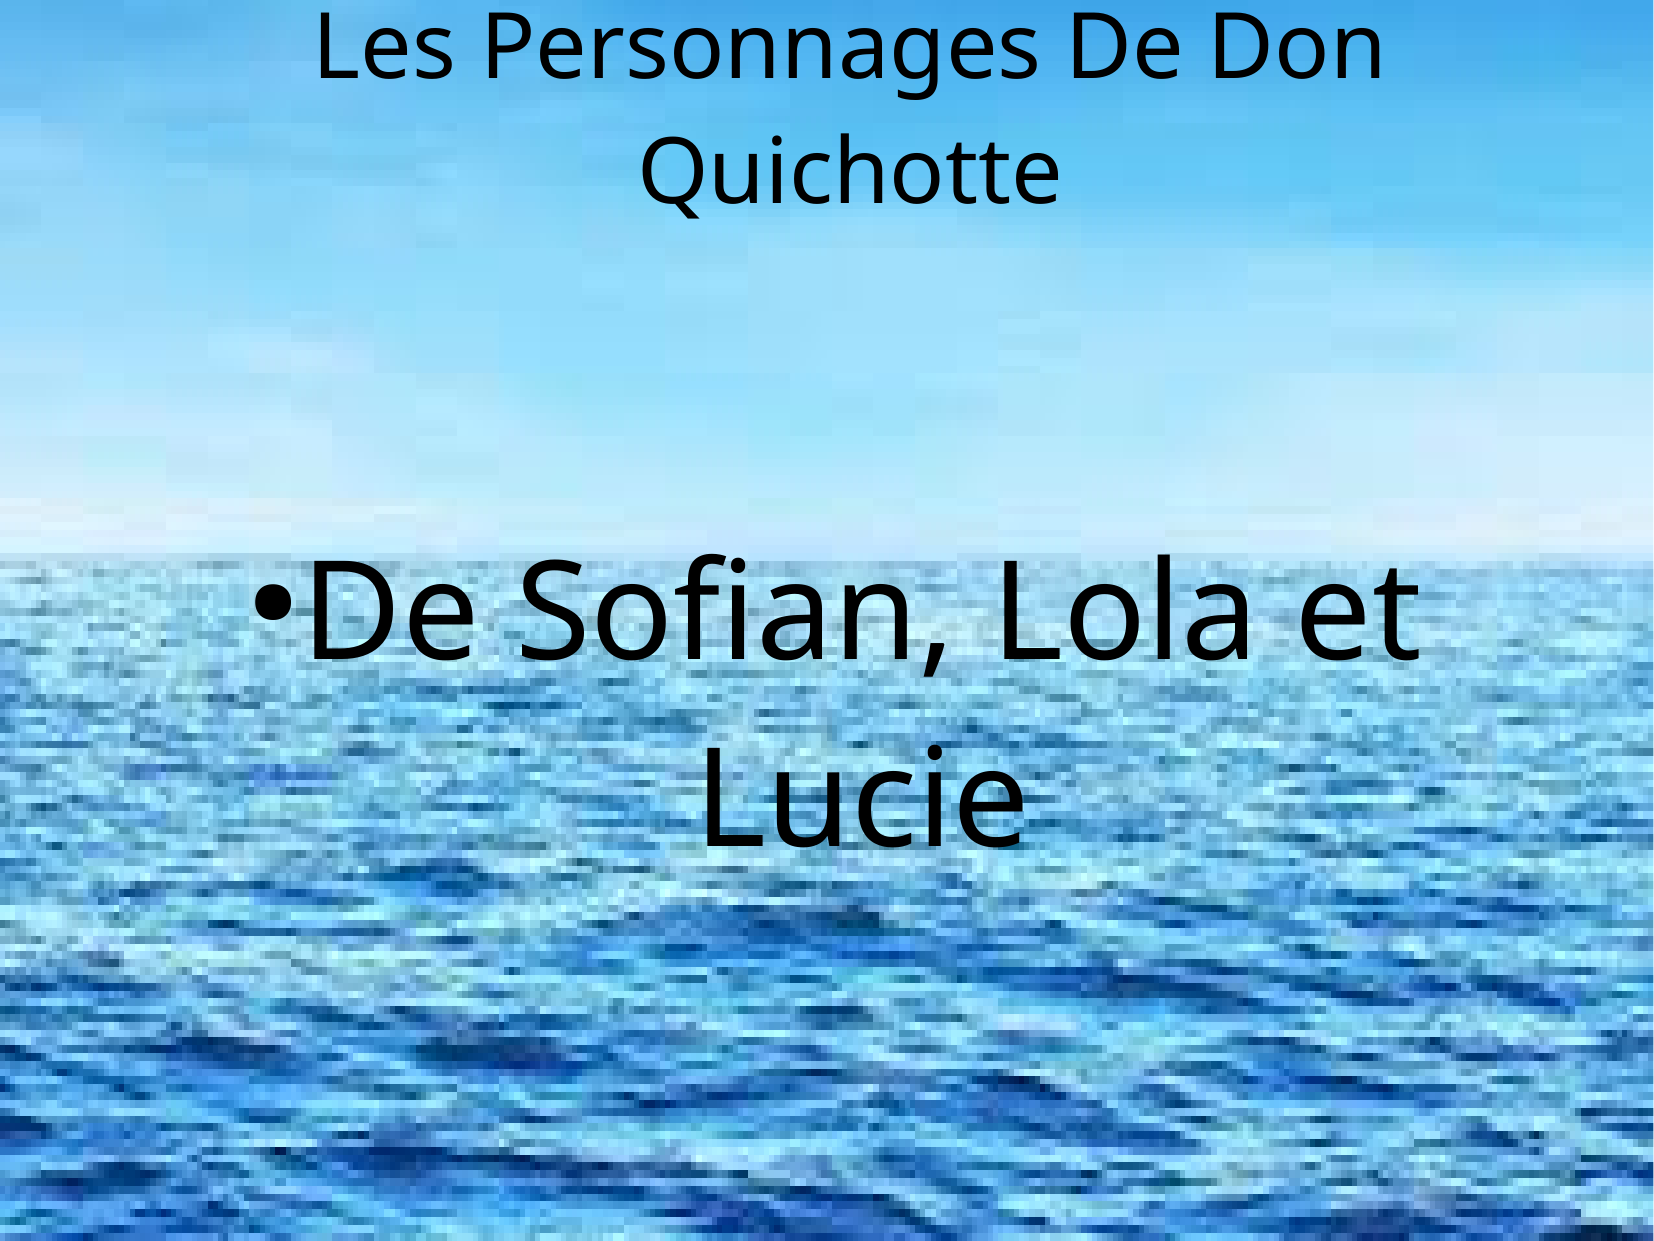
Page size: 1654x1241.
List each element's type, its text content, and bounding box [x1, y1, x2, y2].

title Les Personnages De Don Quichotte [106, 23, 1595, 231]
picture [0, 0, 1654, 1241]
list De Sofian, Lola et Lucie [82, 290, 1571, 1109]
